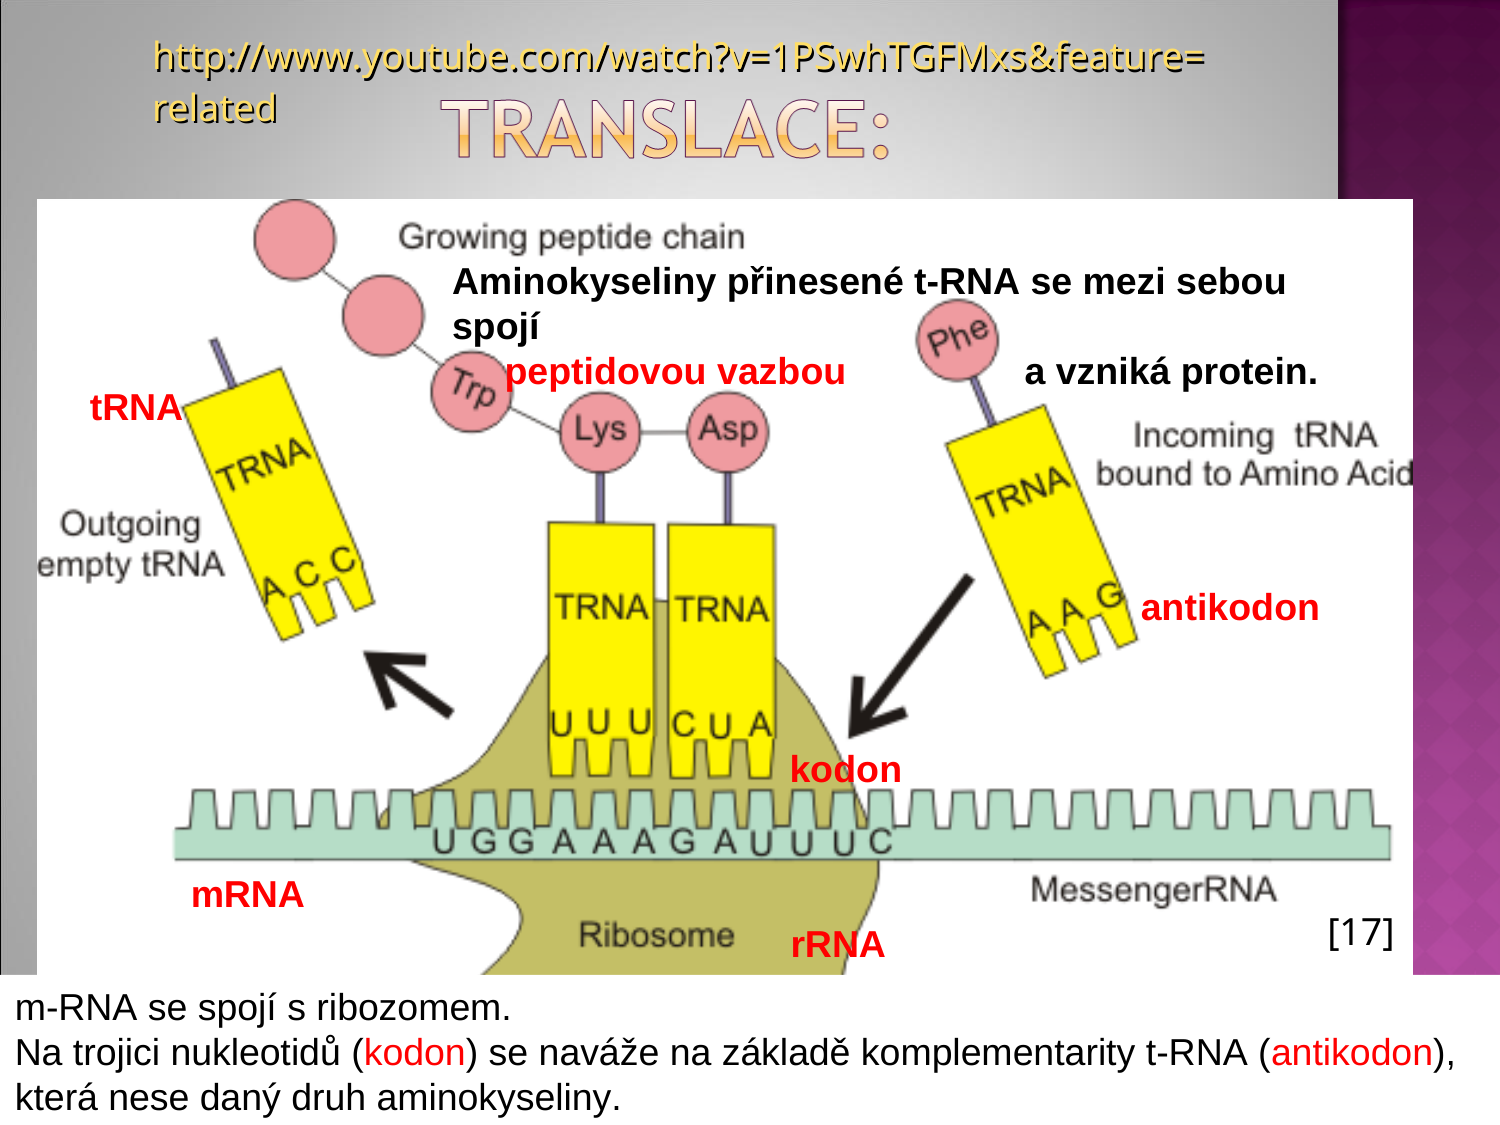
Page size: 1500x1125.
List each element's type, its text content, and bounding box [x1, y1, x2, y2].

text_box [17] [1312, 899, 1411, 961]
picture [0, 0, 1500, 974]
text_box [73, 52, 1265, 177]
text_box [37, 200, 1413, 974]
text_box antikodon [1126, 574, 1336, 636]
text_box mRNA [176, 862, 321, 968]
text_box rRNA [775, 912, 902, 973]
text_box Aminokyseliny přinesené t-RNA se mezi sebou spojí peptidovou vazbou a vzniká protein. [437, 249, 1401, 446]
text_box tRNA [75, 374, 215, 481]
text_box m-RNA se spojí s ribozomem. Na trojici nukleotidů (kodon) se naváže na základě komplementarity t-RNA (antikodon), která nese daný druh aminokyseliny. [0, 974, 1500, 1125]
text_box kodon [774, 737, 934, 798]
text_box http://www.youtube.com/watch?v=1PSwhTGFMxs&feature=related [137, 24, 1318, 143]
